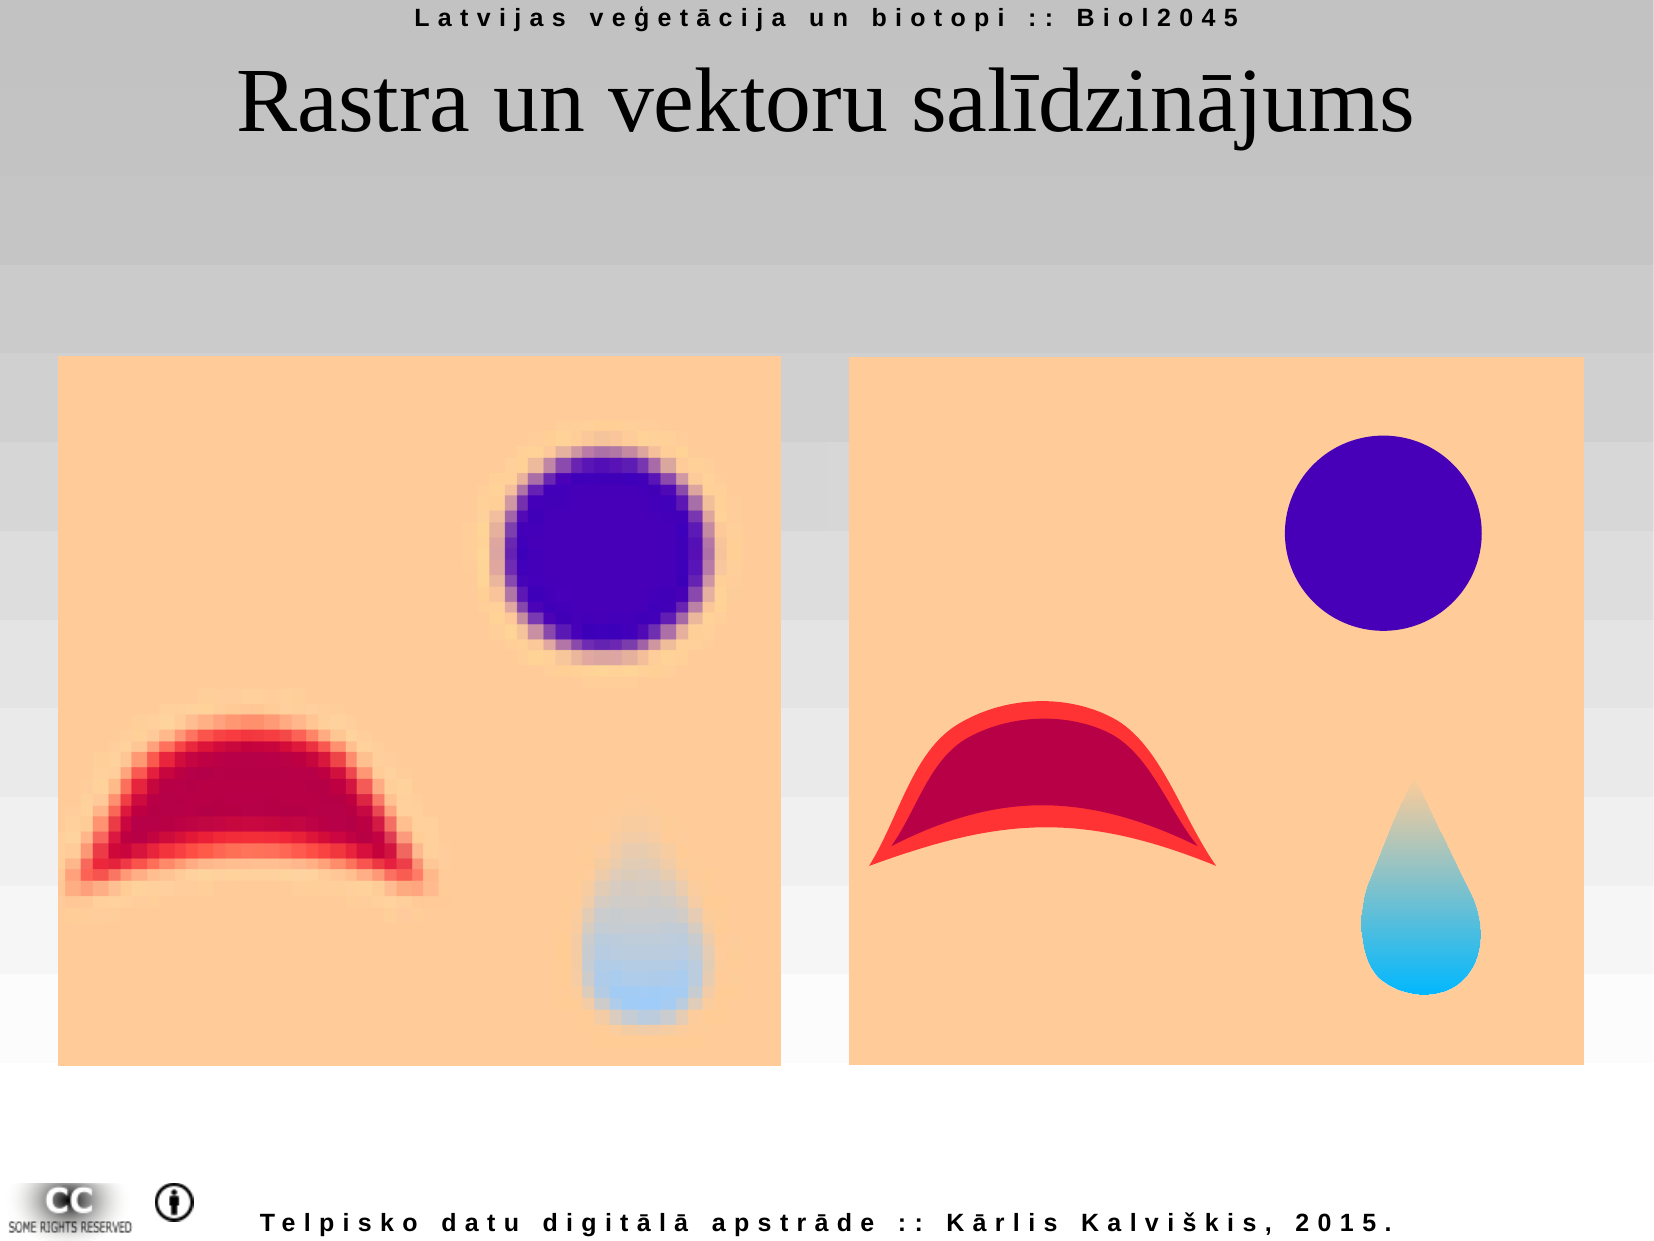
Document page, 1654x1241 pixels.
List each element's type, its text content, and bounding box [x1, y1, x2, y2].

text_box [849, 357, 1584, 1065]
title Rastra un vektoru salīdzinājums [29, 49, 1625, 296]
picture [0, 0, 1654, 1241]
